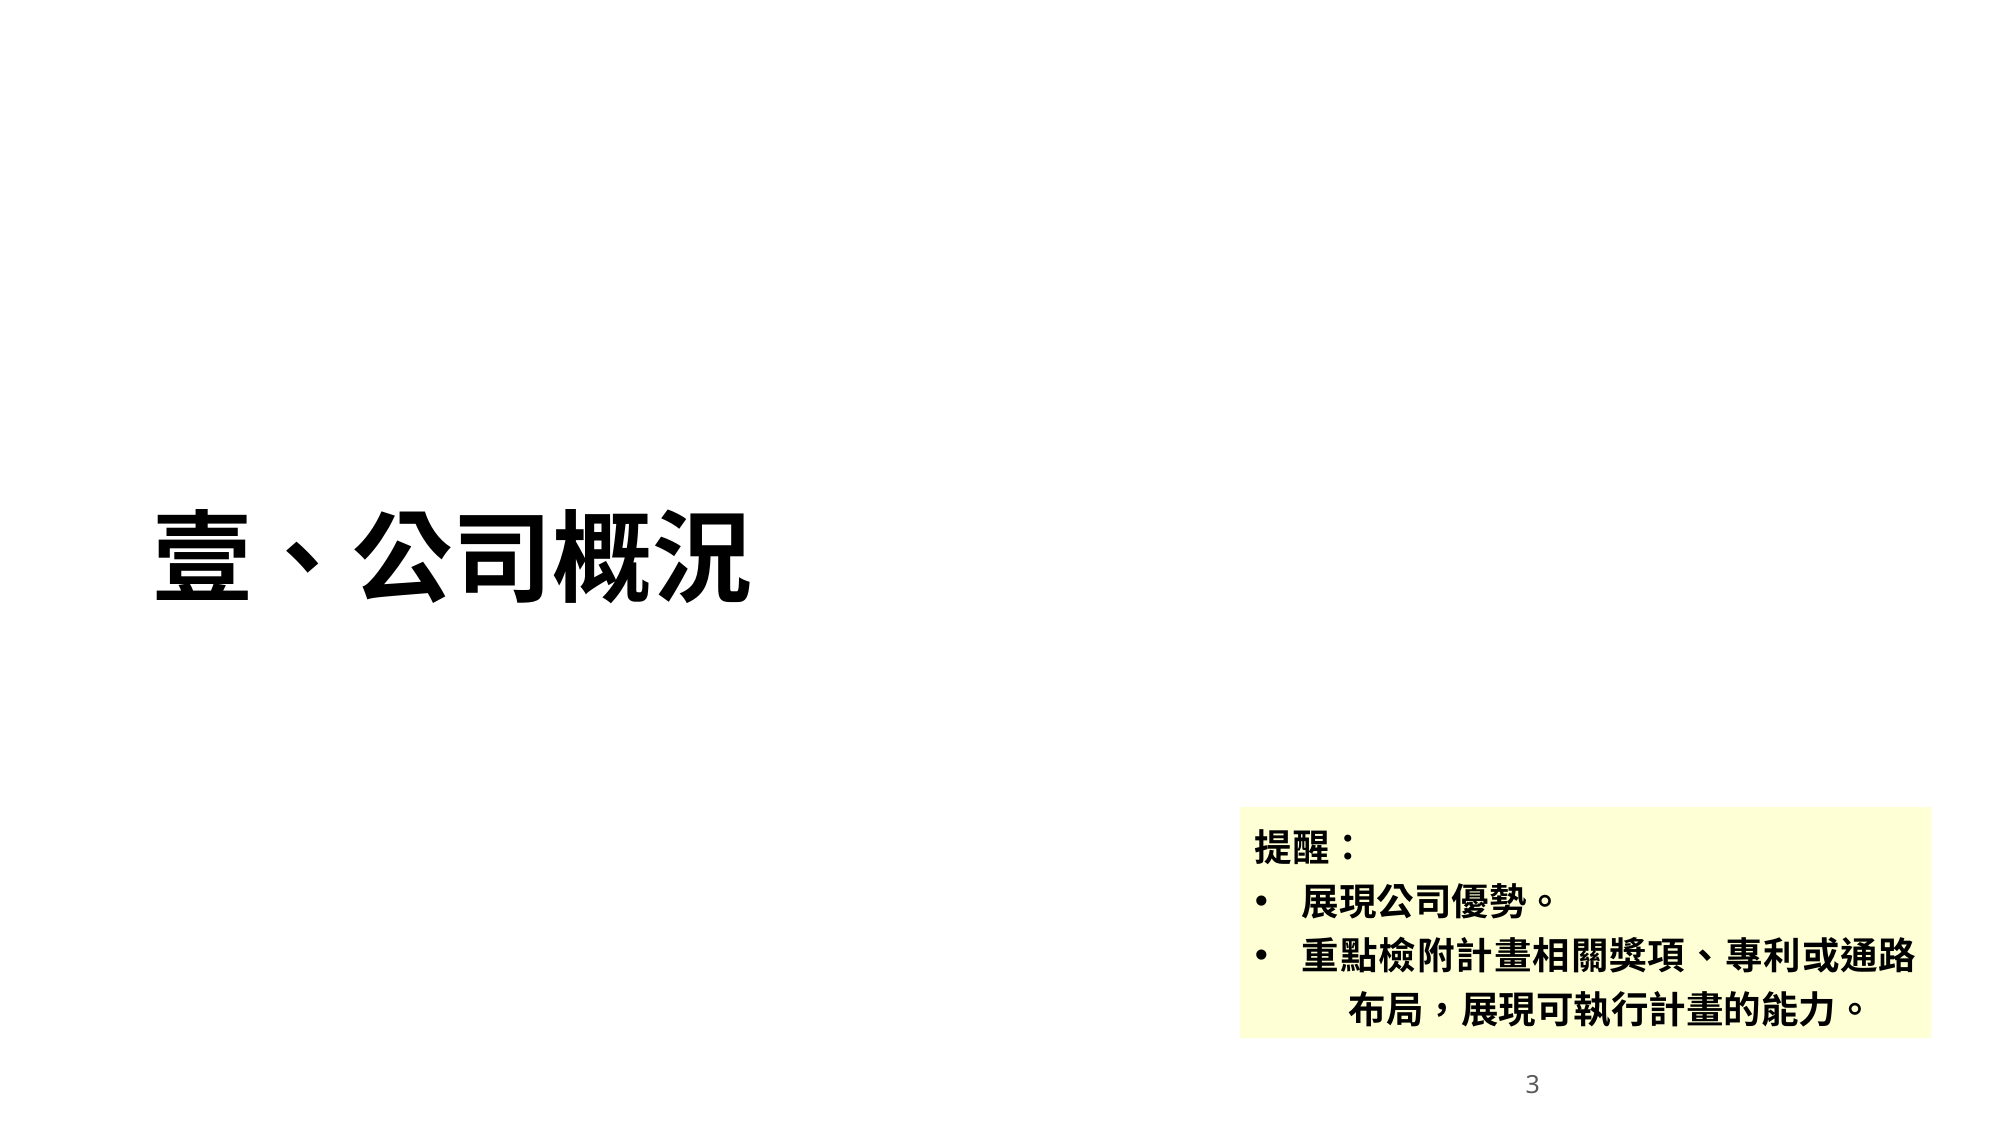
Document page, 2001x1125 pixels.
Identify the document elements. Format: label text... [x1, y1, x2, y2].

text_box 3 [1510, 1061, 1961, 1097]
text_box 提醒： 展現公司優勢。 重點檢附計畫相關獎項、專利或通路布局，展現可執行計畫的能力。 [1240, 807, 1931, 1038]
title 壹、公司概況 [137, 453, 1863, 672]
